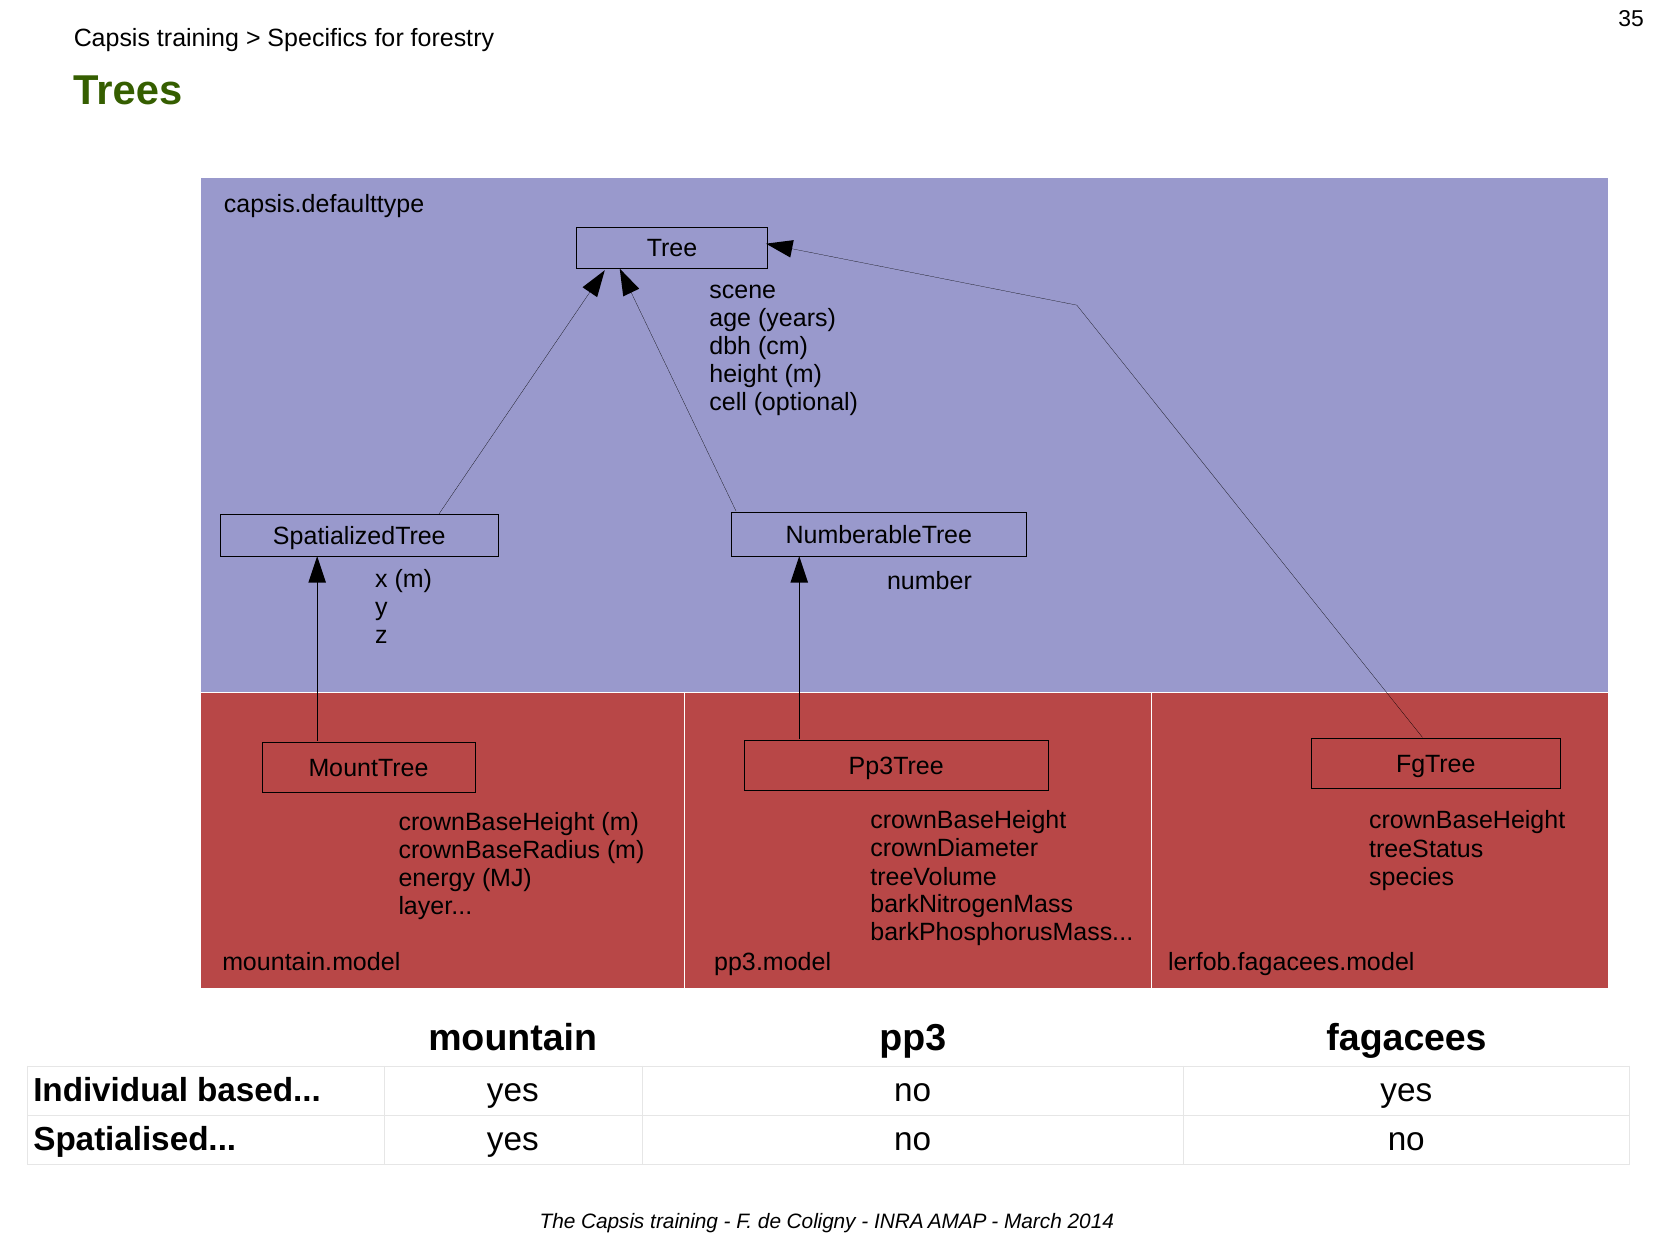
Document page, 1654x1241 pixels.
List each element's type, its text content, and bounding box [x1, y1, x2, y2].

text_box NumberableTree [731, 512, 1027, 557]
text_box SpatializedTree [220, 514, 499, 557]
table_cell Individual based... [28, 1067, 384, 1115]
text_box pp3.model [699, 940, 1089, 984]
table_header [27, 1008, 384, 1066]
text_box MountTree [262, 742, 476, 793]
text_box scene age (years) dbh (cm) height (m) cell (optional) [694, 268, 921, 425]
table_cell no [643, 1116, 1183, 1164]
text_box crownBaseHeight crownDiameter treeVolume barkNitrogenMass barkPhosphorusMass... [855, 798, 1151, 955]
table_cell no [643, 1067, 1183, 1115]
table_header pp3 [642, 1008, 1184, 1066]
text_box crownBaseHeight treeStatus species [1354, 798, 1606, 899]
text_box lerfob.fagacees.model [1153, 940, 1496, 984]
text_box The Capsis training - F. de Coligny - INRA AMAP - March 2014 [0, 1201, 1654, 1241]
table_cell yes [1184, 1067, 1629, 1115]
table_cell yes [385, 1067, 642, 1115]
text_box [200, 177, 1609, 989]
text_box capsis.defaulttype [209, 182, 534, 226]
text_box mountain.model [207, 940, 564, 984]
text_box Trees [58, 59, 1151, 122]
table_cell yes [385, 1116, 642, 1164]
text_box crownBaseHeight (m) crownBaseRadius (m) energy (MJ) layer... [383, 800, 684, 929]
text_box x (m) y z [360, 557, 467, 658]
table_header mountain [384, 1008, 642, 1066]
table_header fagacees [1184, 1008, 1629, 1066]
text_box Capsis training > Specifics for forestry [59, 16, 1004, 60]
text_box Tree [576, 227, 768, 269]
text_box number [872, 559, 1032, 603]
table_cell no [1184, 1116, 1629, 1164]
text_box FgTree [1311, 738, 1561, 789]
table_cell Spatialised... [28, 1116, 384, 1164]
text_box Pp3Tree [744, 740, 1049, 791]
